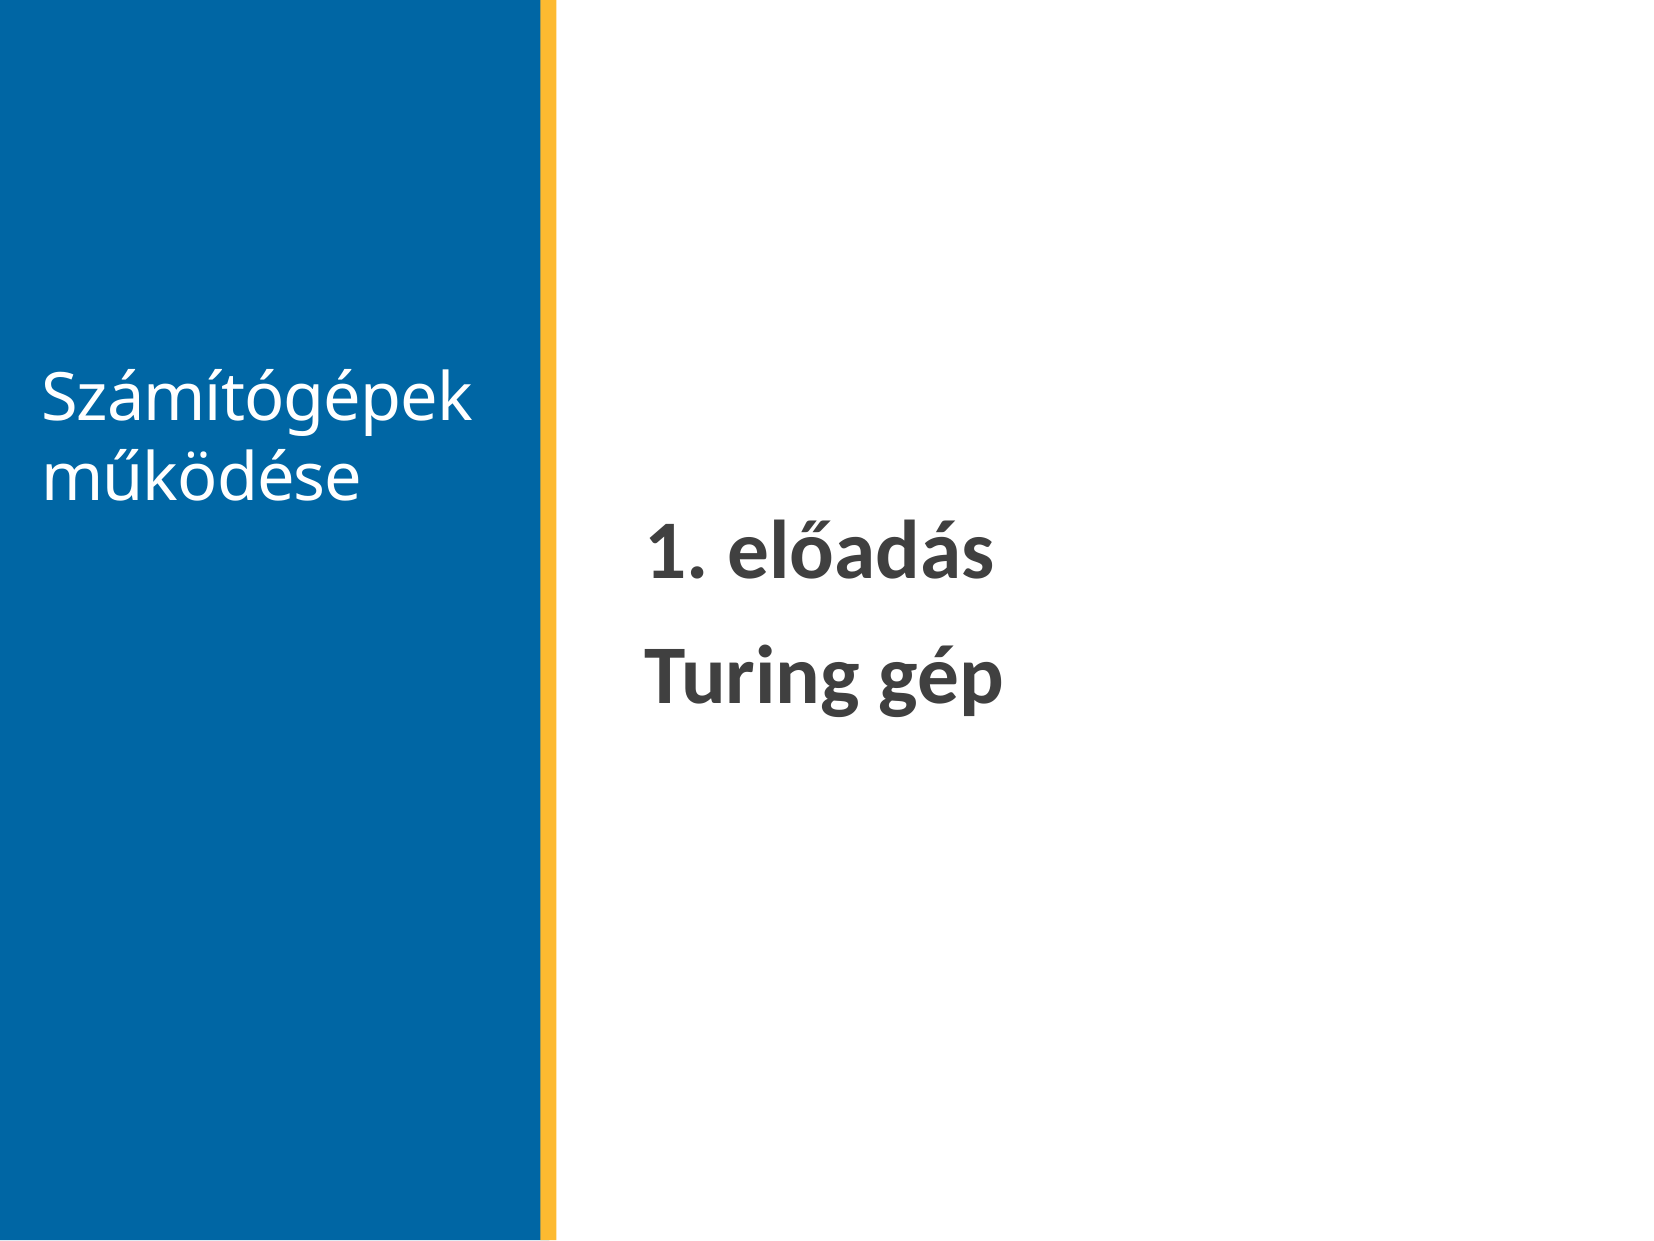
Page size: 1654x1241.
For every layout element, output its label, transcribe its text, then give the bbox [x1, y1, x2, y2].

title Számítógépek működése [25, 107, 497, 521]
list 1. előadás Turing gép [625, 132, 1532, 1084]
